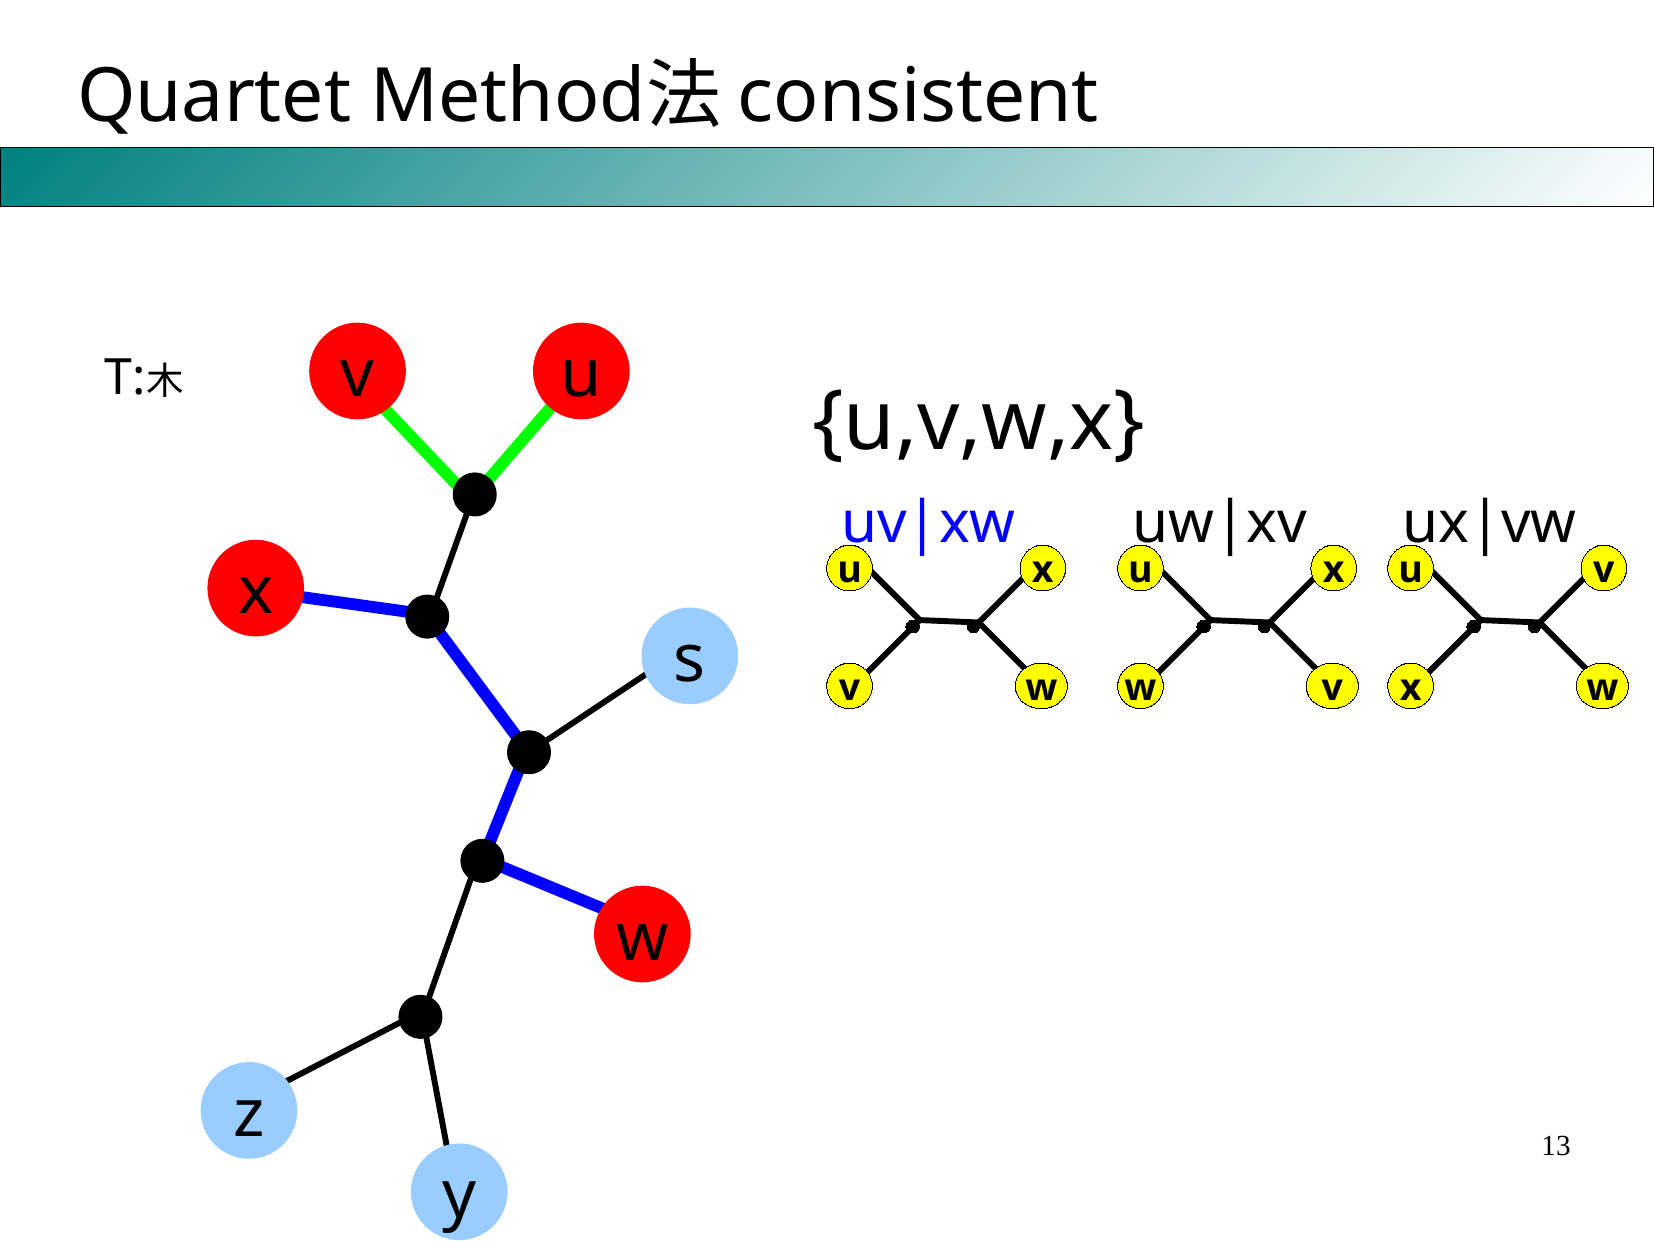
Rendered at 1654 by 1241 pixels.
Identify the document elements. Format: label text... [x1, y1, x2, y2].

text_box [912, 625, 920, 633]
text_box v [1306, 663, 1359, 709]
text_box x [1387, 663, 1434, 709]
text_box u [533, 322, 630, 420]
title Quartet Method法 consistent [77, 29, 1566, 149]
text_box [411, 600, 444, 633]
text_box w [1117, 663, 1164, 709]
text_box [458, 478, 491, 511]
text_box x [1310, 545, 1357, 591]
text_box [1466, 620, 1475, 628]
text_box [1474, 626, 1481, 633]
text_box w [594, 885, 691, 983]
text_box {u,v,w,x} [797, 353, 1211, 458]
text_box v [1581, 545, 1627, 591]
text_box w [1015, 663, 1068, 709]
text_box [1203, 625, 1211, 633]
text_box w [1576, 663, 1629, 709]
text_box [1258, 626, 1270, 633]
text_box u [1387, 551, 1434, 591]
text_box [967, 626, 980, 633]
text_box [1528, 626, 1541, 633]
text_box [404, 1000, 437, 1033]
text_box x [1020, 545, 1066, 591]
text_box [1196, 620, 1205, 628]
text_box y [410, 1143, 508, 1241]
text_box uw|xv [1117, 472, 1325, 551]
text_box x [207, 539, 305, 637]
text_box u [826, 551, 873, 591]
text_box [512, 736, 546, 769]
text_box ux|vw [1387, 472, 1595, 551]
text_box uv|xw [826, 472, 1034, 551]
text_box [466, 844, 499, 877]
text_box v [309, 322, 406, 420]
text_box u [1117, 551, 1164, 591]
text_box [905, 620, 914, 628]
text_box z [200, 1062, 298, 1159]
text_box T:木 [90, 333, 207, 403]
text_box v [826, 663, 873, 709]
text_box s [641, 607, 739, 705]
